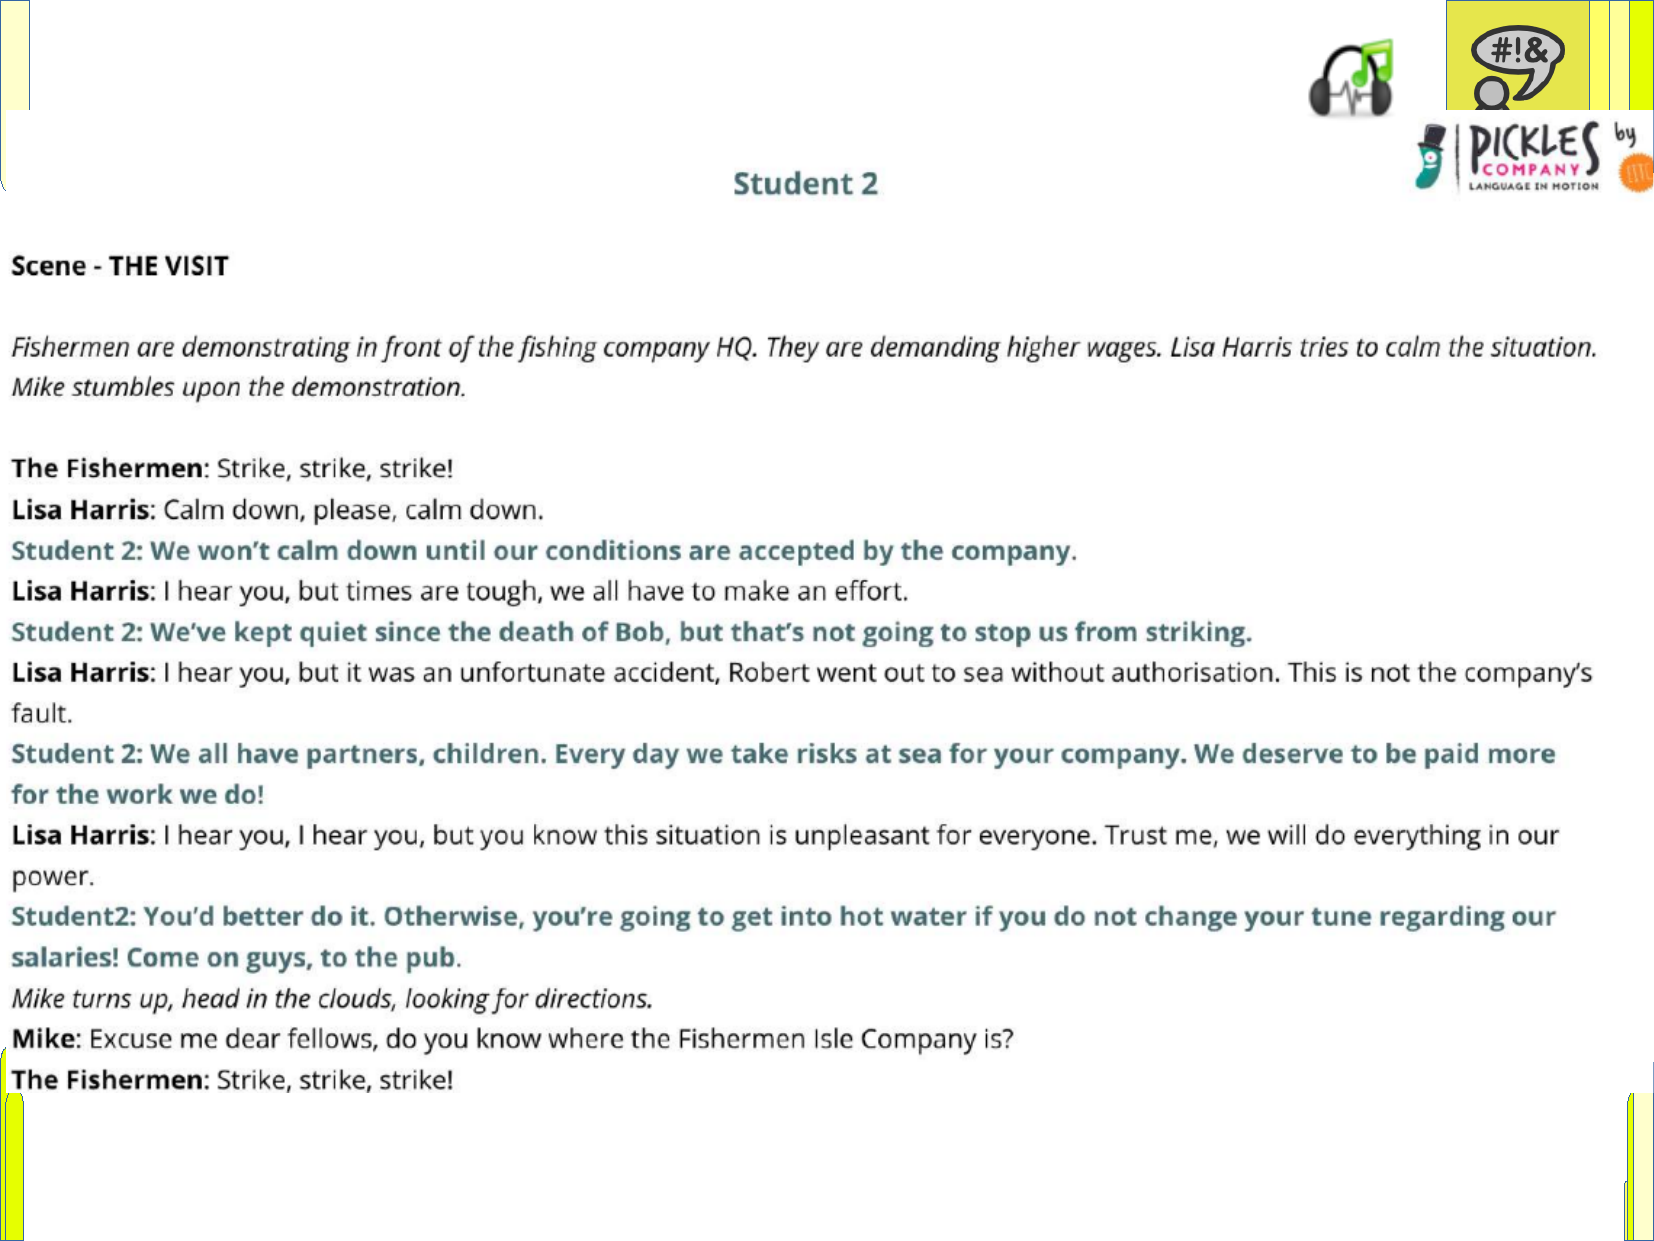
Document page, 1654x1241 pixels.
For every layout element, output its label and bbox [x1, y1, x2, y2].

picture [6, 25, 1654, 1093]
